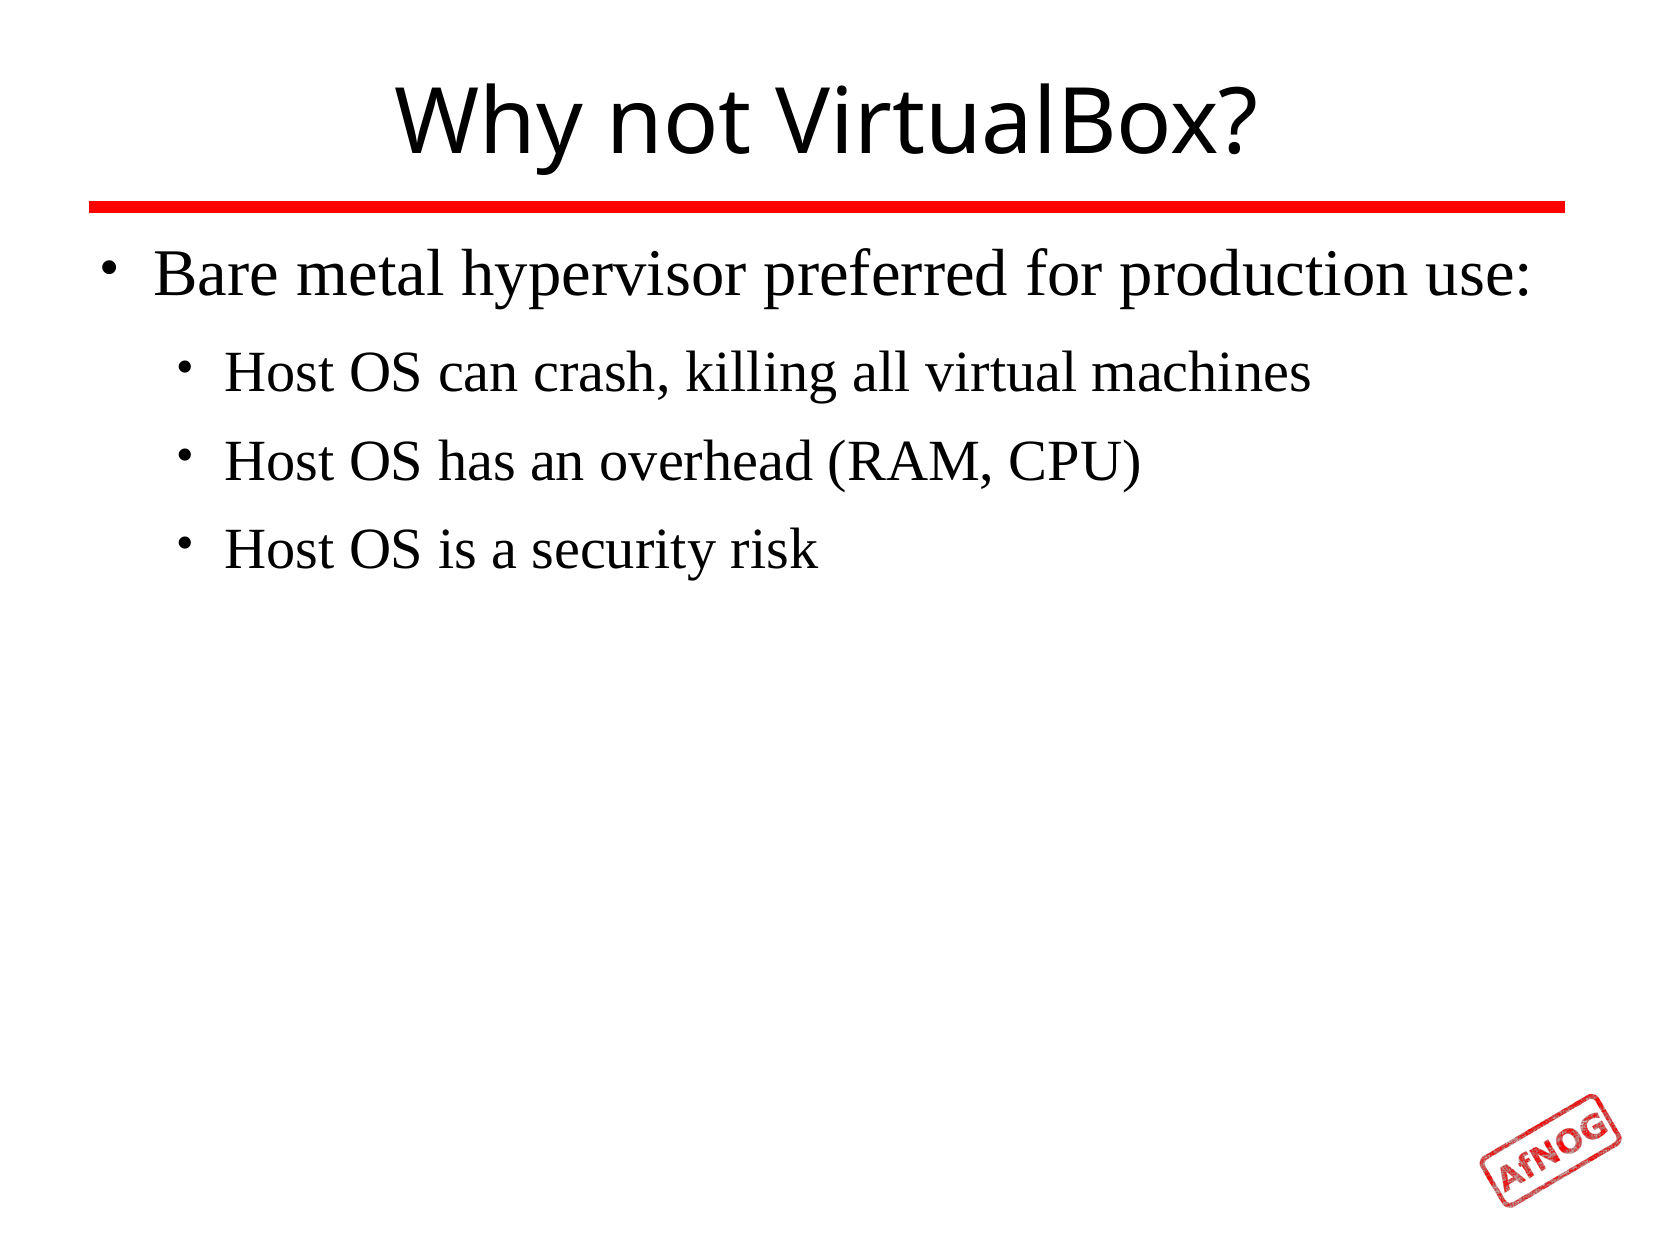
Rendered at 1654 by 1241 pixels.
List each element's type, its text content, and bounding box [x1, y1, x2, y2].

picture [1476, 1090, 1625, 1211]
list Bare metal hypervisor preferred for production use: Host OS can crash, killing all virtual machines Host OS has an overhead (RAM, CPU) Host OS is a security risk [82, 236, 1571, 1108]
title Why not VirtualBox? [88, 36, 1565, 200]
